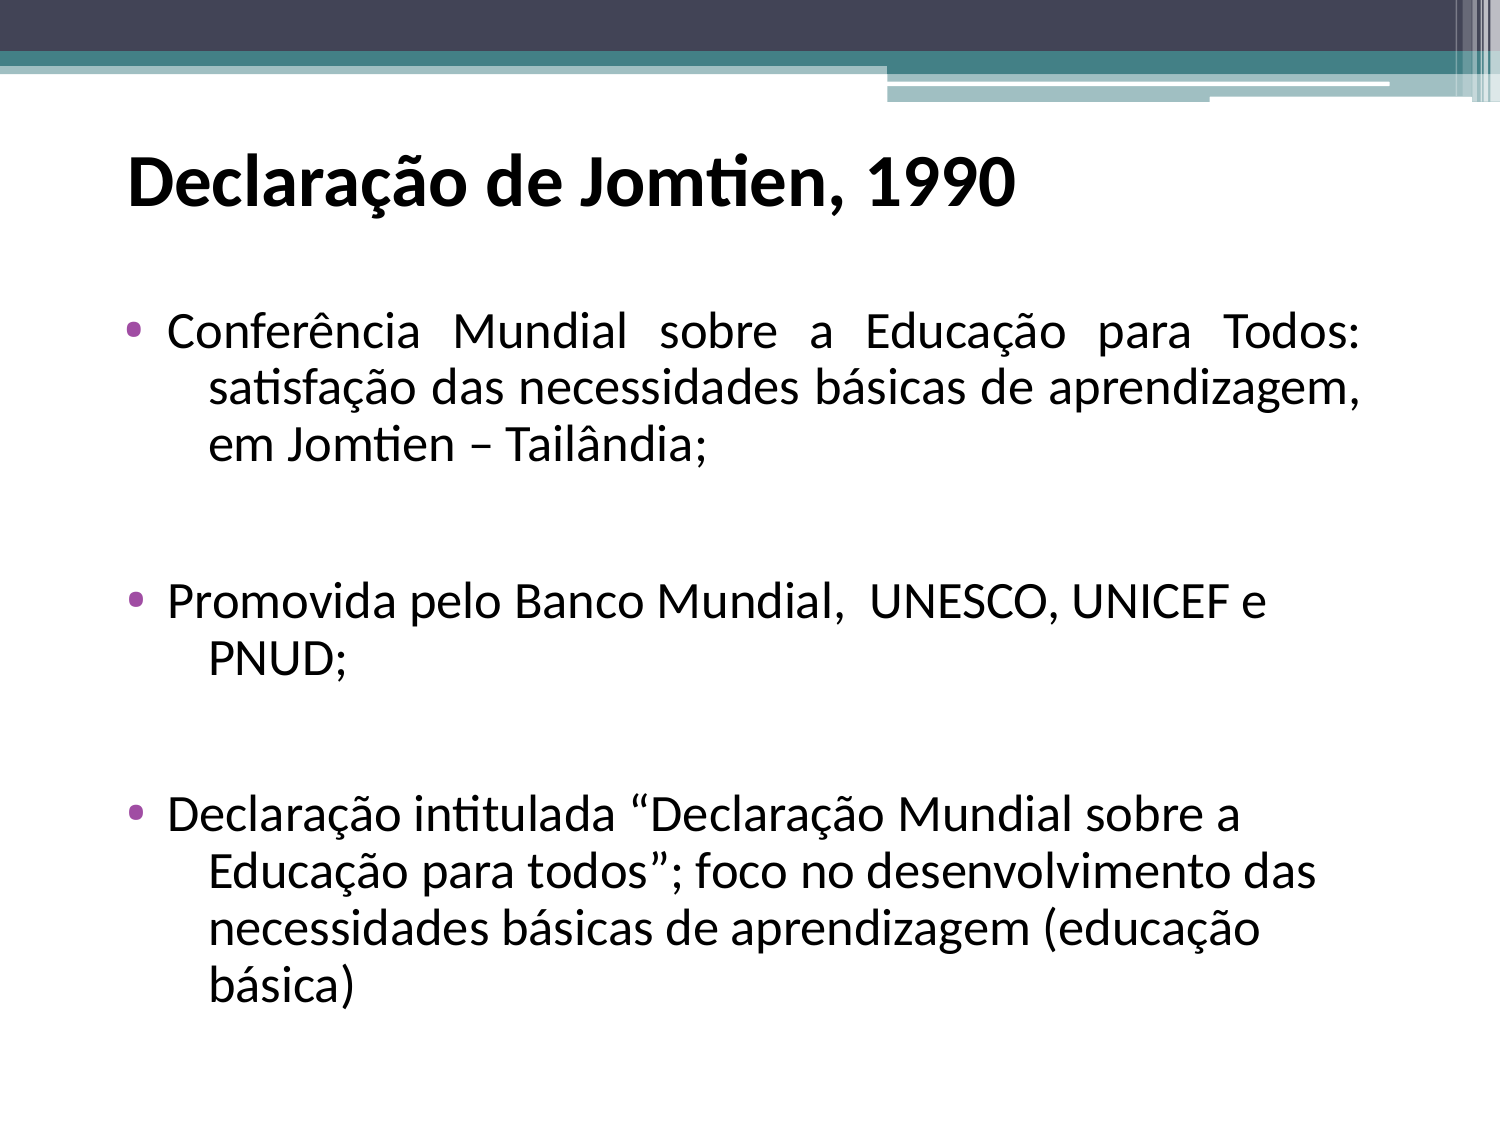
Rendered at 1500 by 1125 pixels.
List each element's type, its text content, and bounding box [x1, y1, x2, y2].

list Conferência Mundial sobre a Educação para Todos: satisfação das necessidades básicas de aprendizagem, em Jomtien – Tailândia; Promovida pelo Banco Mundial, UNESCO, UNICEF e PNUD; Declaração intitulada “Declaração Mundial sobre a Educação para todos”; foco no desenvolvimento das necessidades básicas de aprendizagem (educação básica) [76, 295, 1427, 1022]
title Declaração de Jomtien, 1990 [112, 82, 1388, 271]
